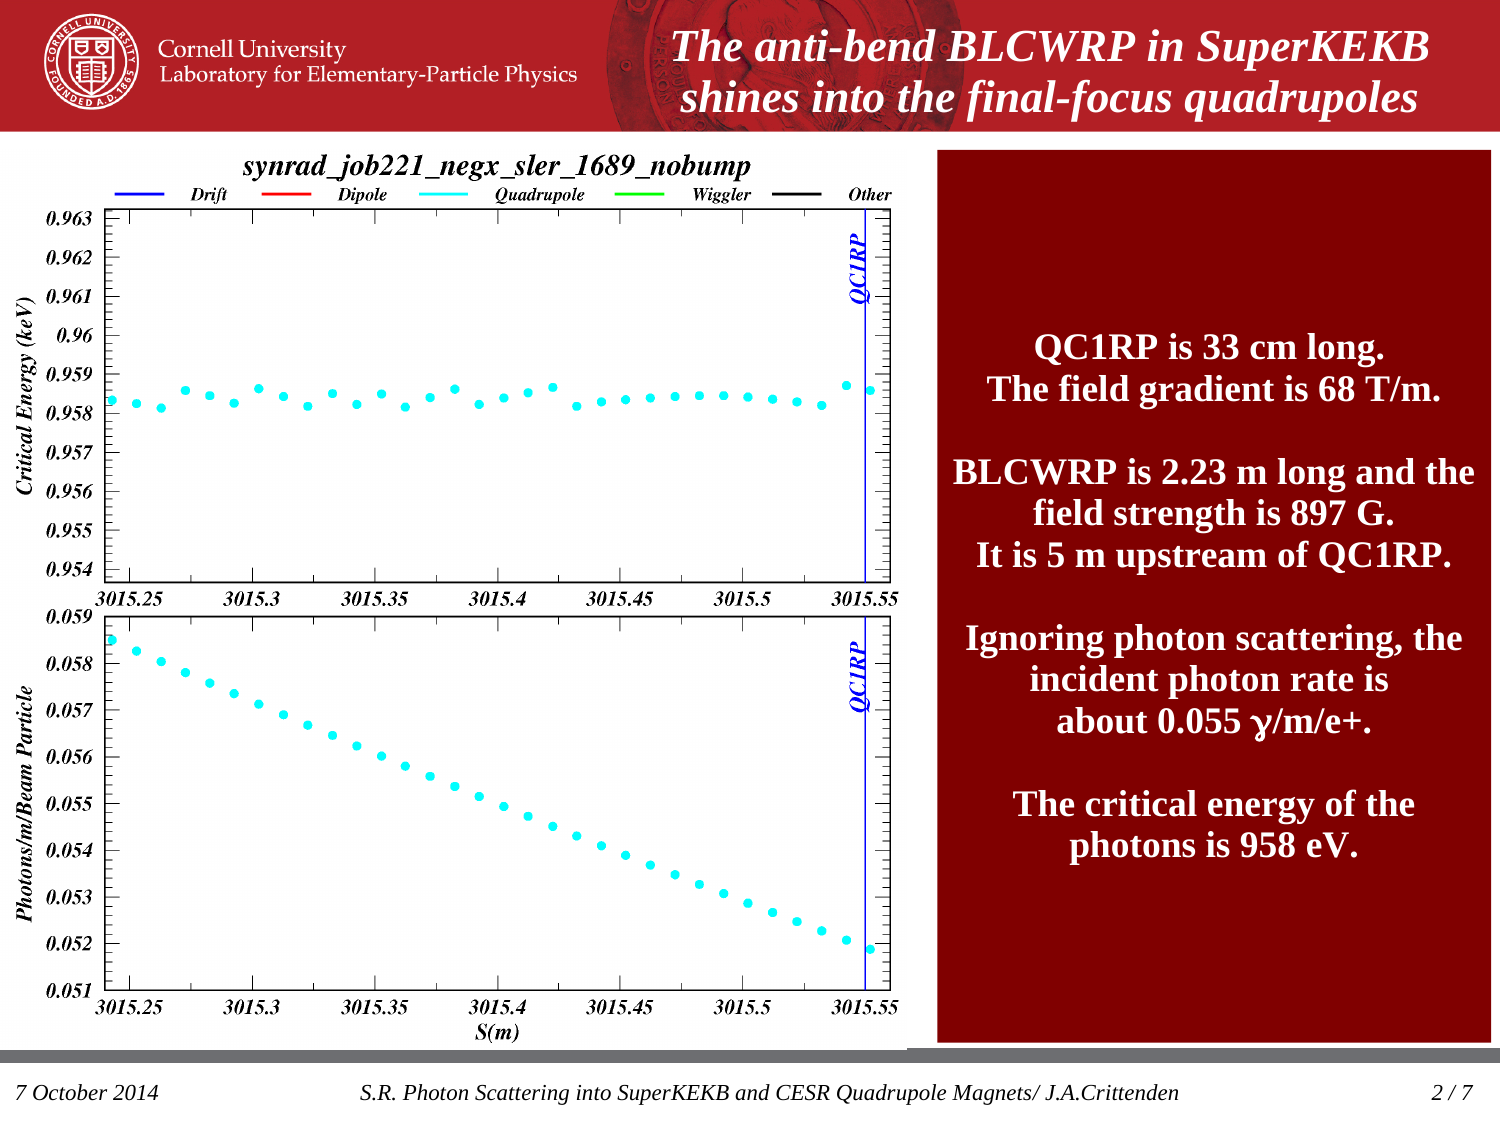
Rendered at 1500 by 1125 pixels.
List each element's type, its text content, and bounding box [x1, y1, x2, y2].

picture [0, 149, 907, 1051]
title The anti-bend BLCWRP in SuperKEKB shines into the final-focus quadrupoles [600, 7, 1500, 136]
text_box QC1RP is 33 cm long. The field gradient is 68 T/m. BLCWRP is 2.23 m long and the field strength is 897 G. It is 5 m upstream of QC1RP. Ignoring photon scattering, the incident photon rate is about 0.055 g/m/e+. The critical energy of the photons is 958 eV. [937, 149, 1492, 1043]
picture [0, 0, 1500, 132]
